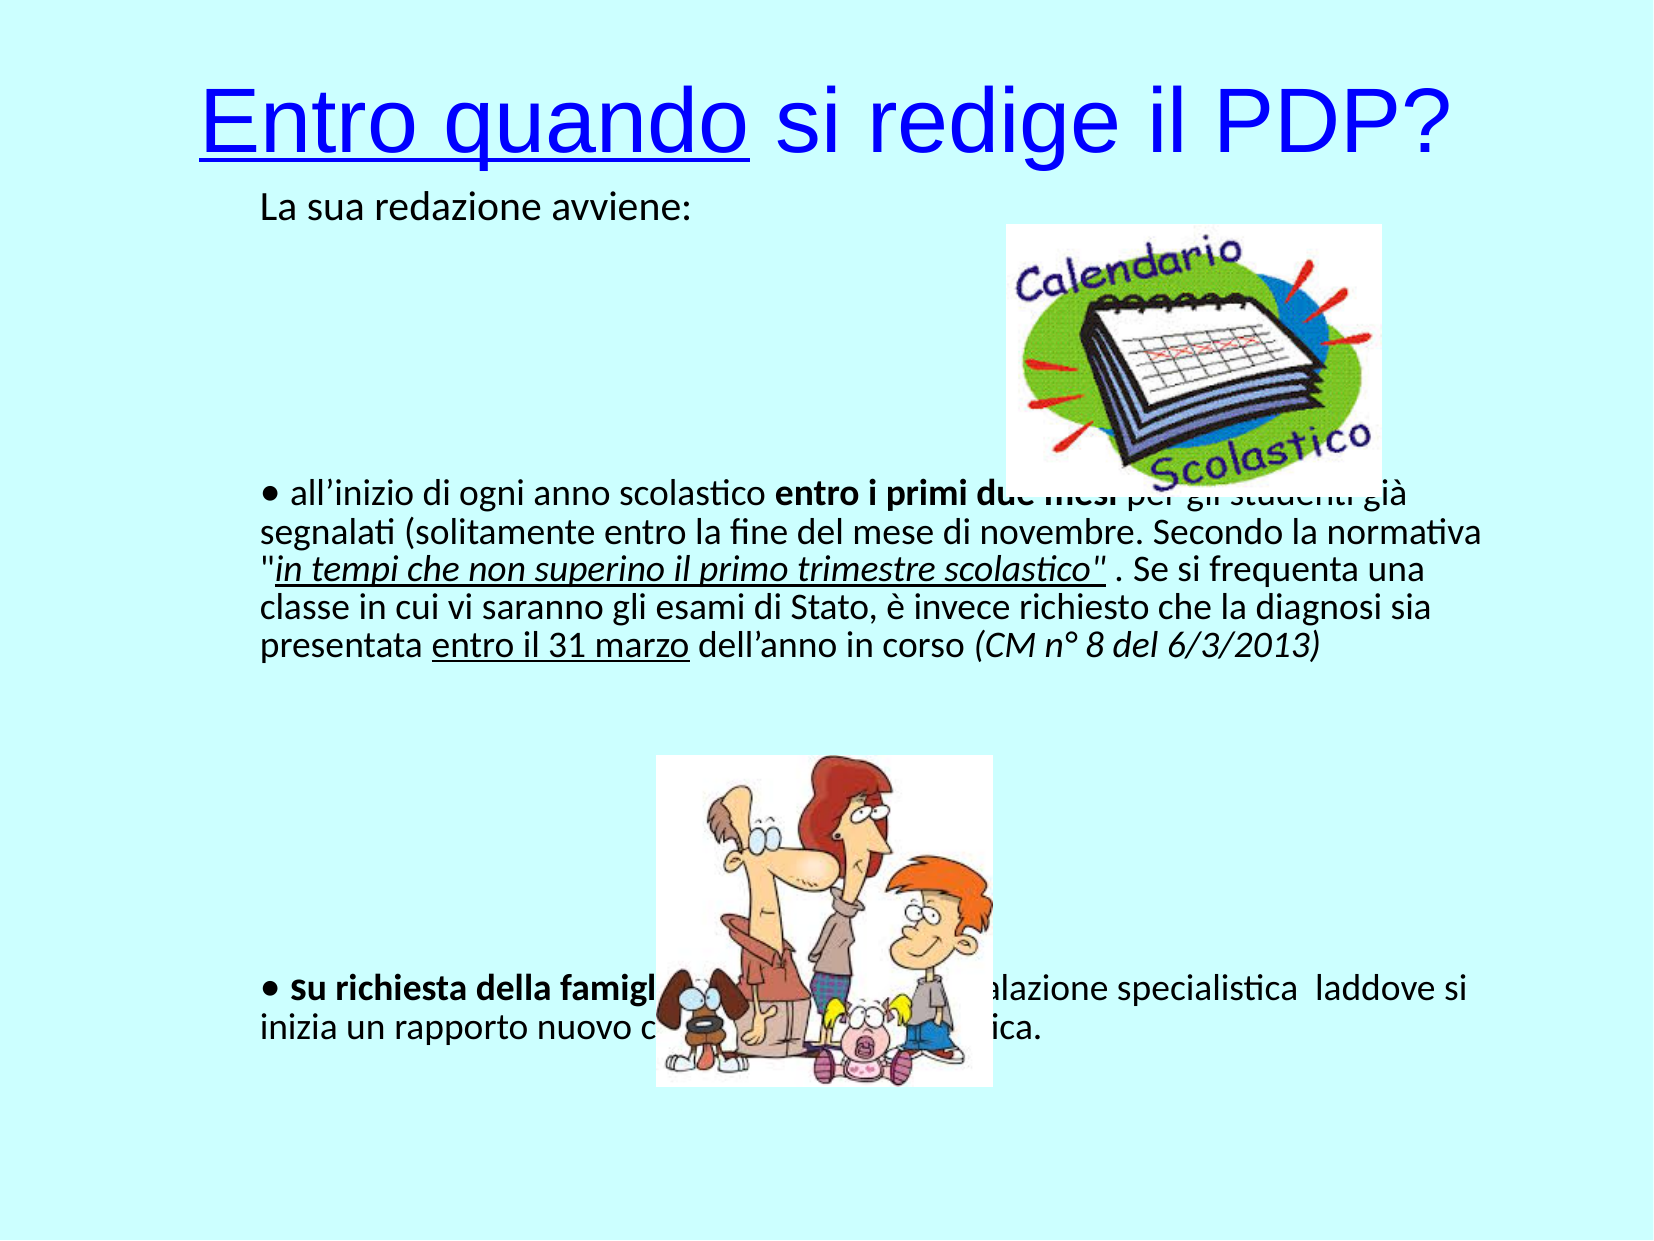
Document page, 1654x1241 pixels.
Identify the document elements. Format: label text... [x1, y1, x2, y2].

picture [1006, 224, 1382, 497]
title Entro quando si redige il PDP? [82, 17, 1571, 225]
picture [656, 755, 993, 1087]
list La sua redazione avviene: • all’inizio di ogni anno scolastico entro i primi due mesi per gli studenti già segnalati (solitamente entro la fine del mese di novembre. Secondo la normativa "in tempi che non superino il primo trimestre scolastico" . Se si frequenta una classe in cui vi saranno gli esami di Stato, è invece richiesto che la diagnosi sia presentata entro il 31 marzo dell’anno in corso (CM n° 8 del 6/3/2013) • su richiesta della famiglia in possesso di segnalazione specialistica laddove si inizia un rapporto nuovo con l’istituzione scolastica. [259, 188, 1512, 1179]
